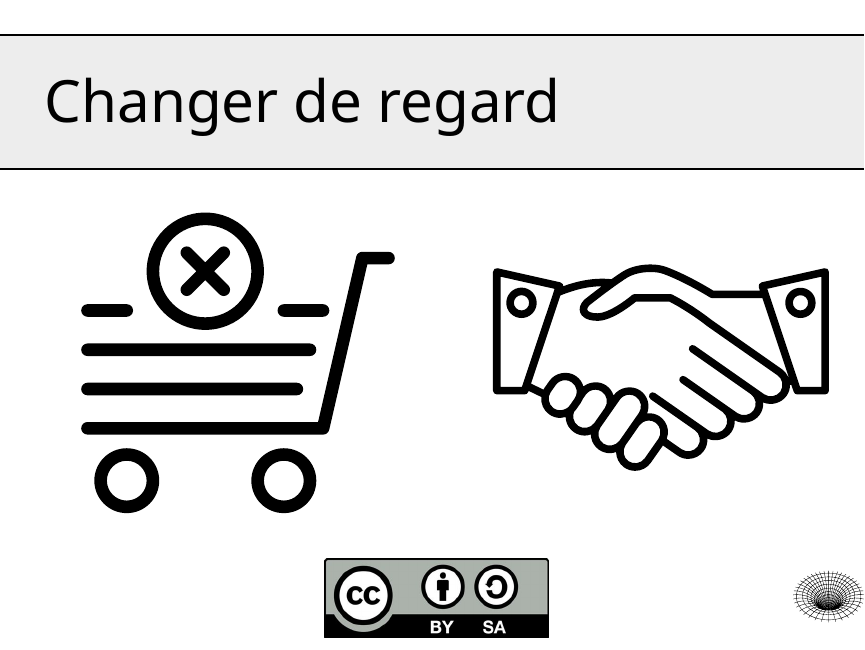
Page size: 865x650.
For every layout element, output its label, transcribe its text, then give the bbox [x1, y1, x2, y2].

title Changer de regard [29, 41, 864, 167]
picture [19, 151, 850, 650]
text_box [0, 34, 864, 169]
